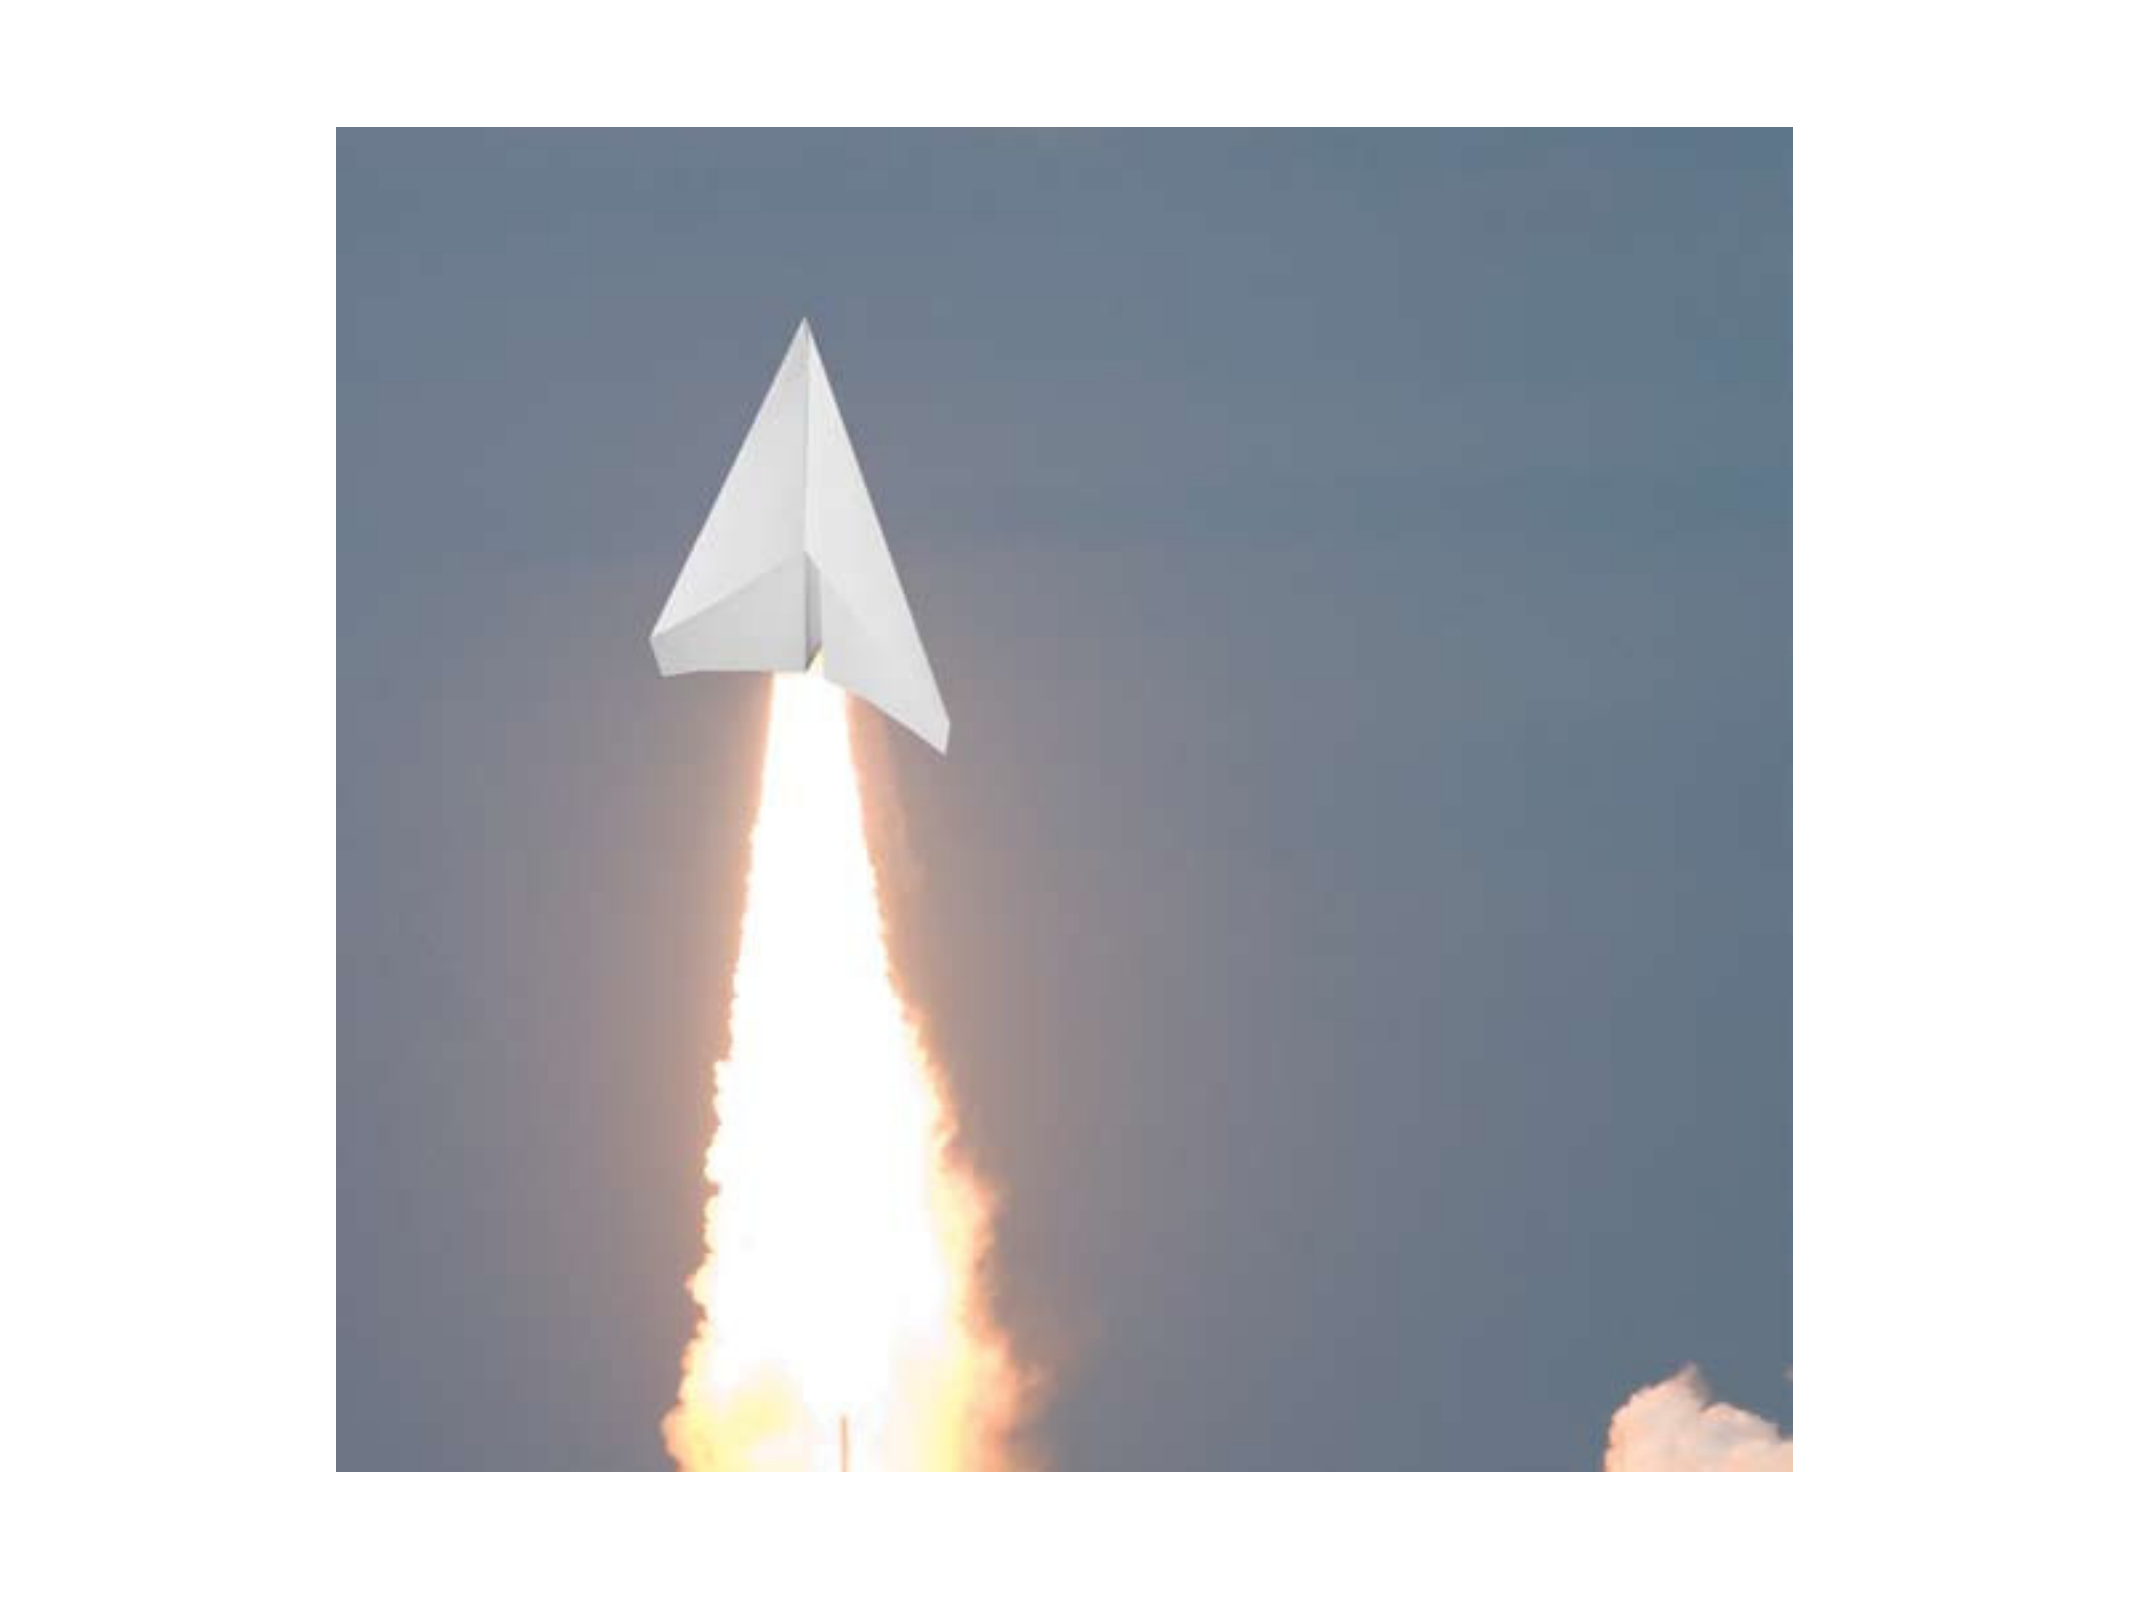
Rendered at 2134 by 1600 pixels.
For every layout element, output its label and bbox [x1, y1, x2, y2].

picture [336, 127, 1793, 1472]
